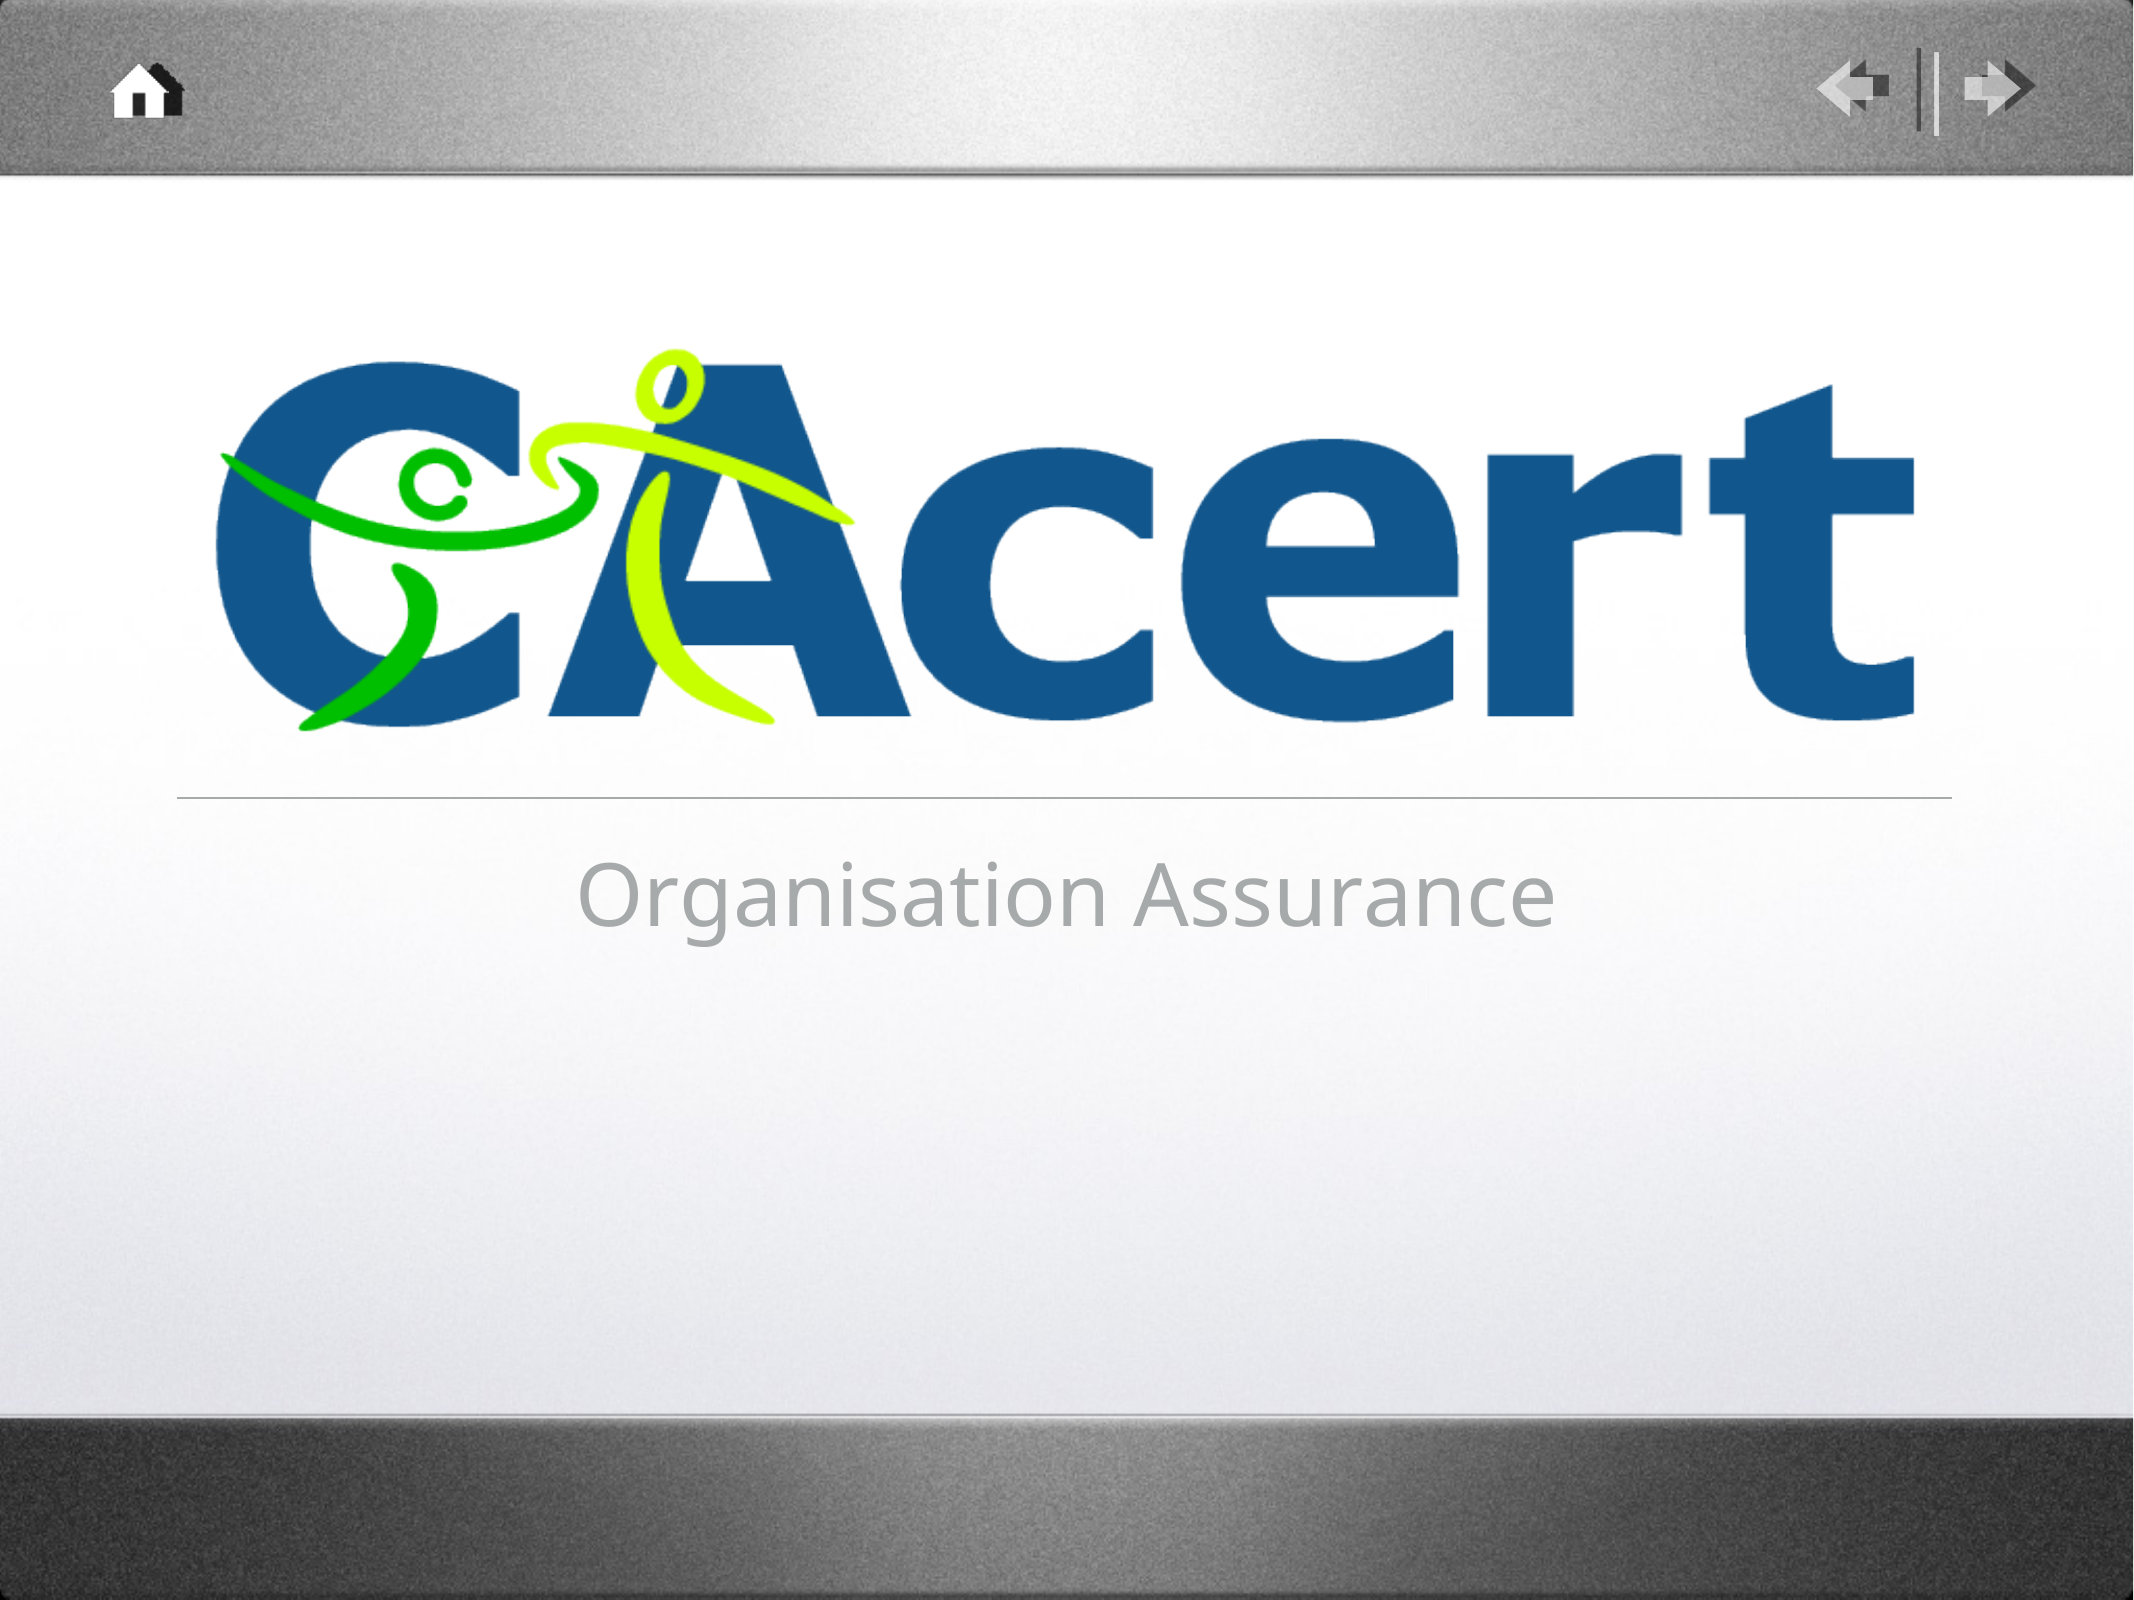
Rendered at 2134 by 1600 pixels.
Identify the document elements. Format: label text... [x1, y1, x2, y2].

list Organisation Assurance [208, 825, 1925, 1051]
picture [0, 0, 2134, 1600]
